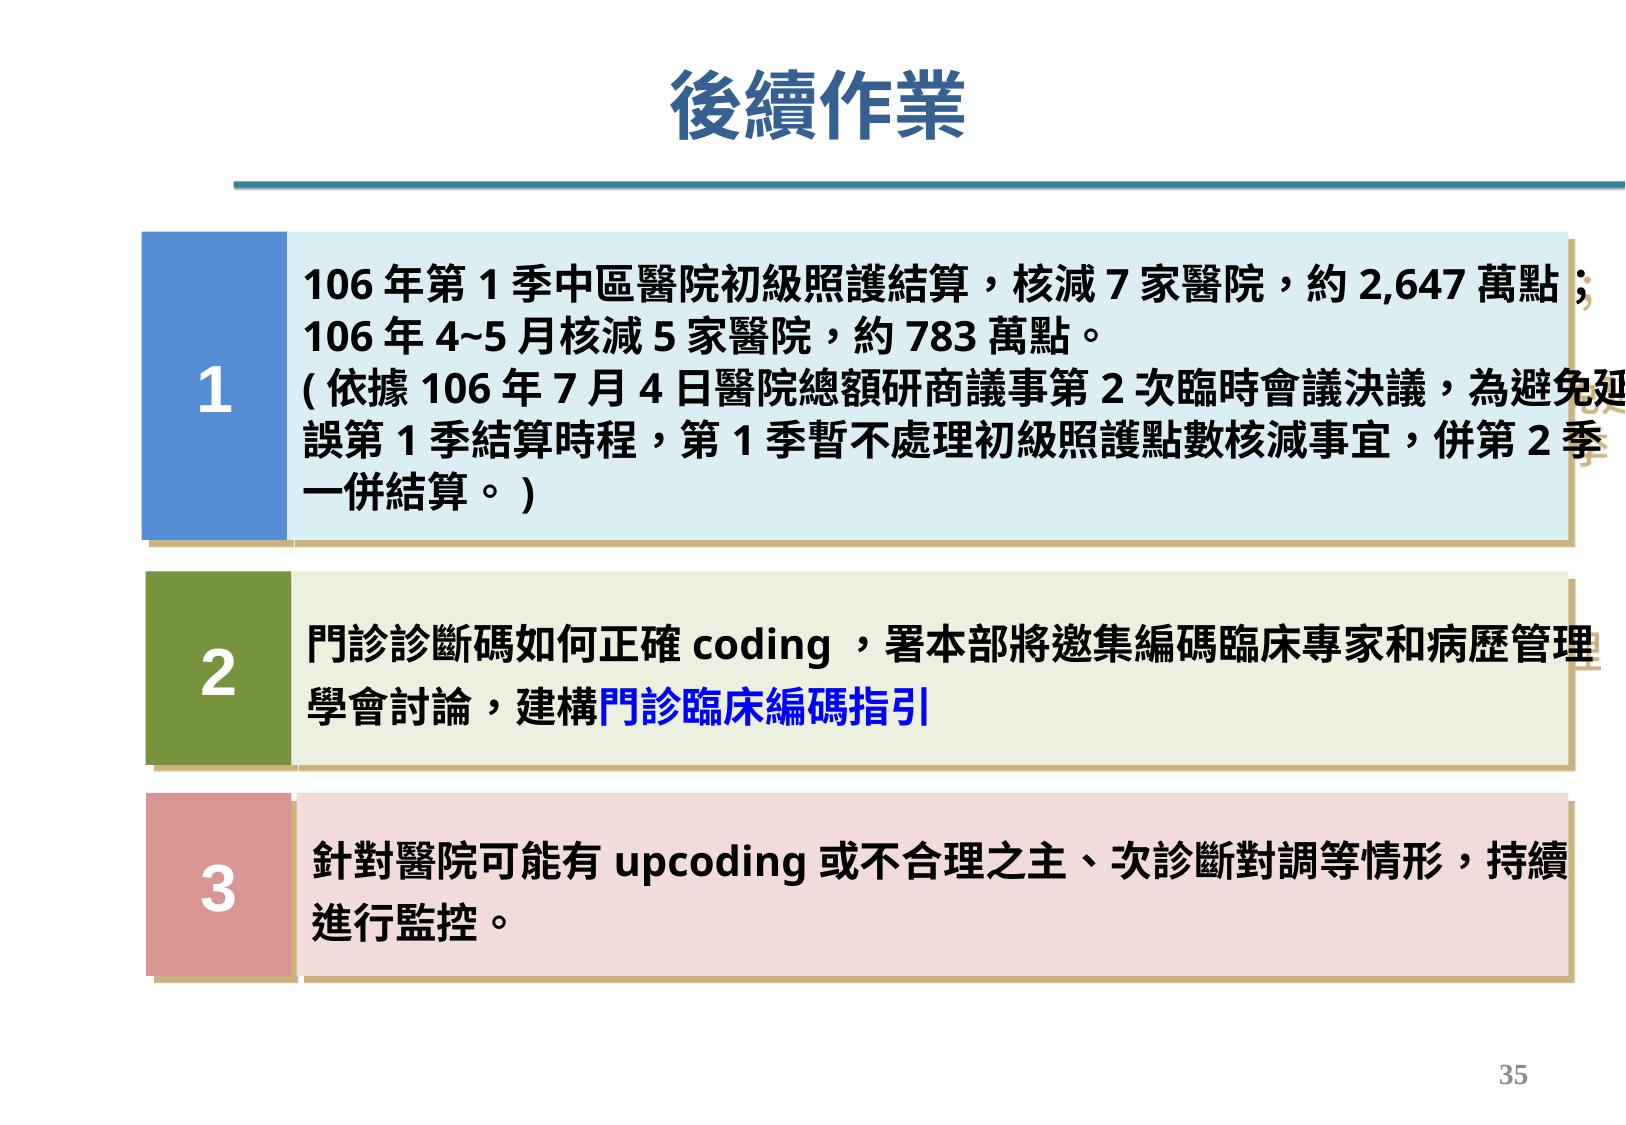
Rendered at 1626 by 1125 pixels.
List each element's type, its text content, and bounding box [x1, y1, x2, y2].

text_box 106年第1季中區醫院初級照護結算，核減7家醫院，約2,647萬點； 106年4~5月核減5家醫院，約783萬點。 (依據106年7月4日醫院總額研商議事第2次臨時會議決議，為避免延 誤第1季結算時程，第1季暫不處理初級照護點數核減事宜，併第2季 一併結算。) [287, 231, 1569, 540]
text_box 針對醫院可能有upcoding或不合理之主、次診斷對調等情形，持續 進行監控。 [296, 792, 1569, 976]
slide_number <編號> [1164, 1042, 1544, 1103]
text_box 2 [145, 571, 291, 765]
text_box 3 [145, 792, 292, 976]
text_box 門診診斷碼如何正確coding，署本部將邀集編碼臨床專家和病歷管理 學會討論，建構門診臨床編碼指引 [291, 571, 1569, 765]
text_box 1 [141, 231, 287, 540]
title 後續作業 [80, 27, 1557, 179]
